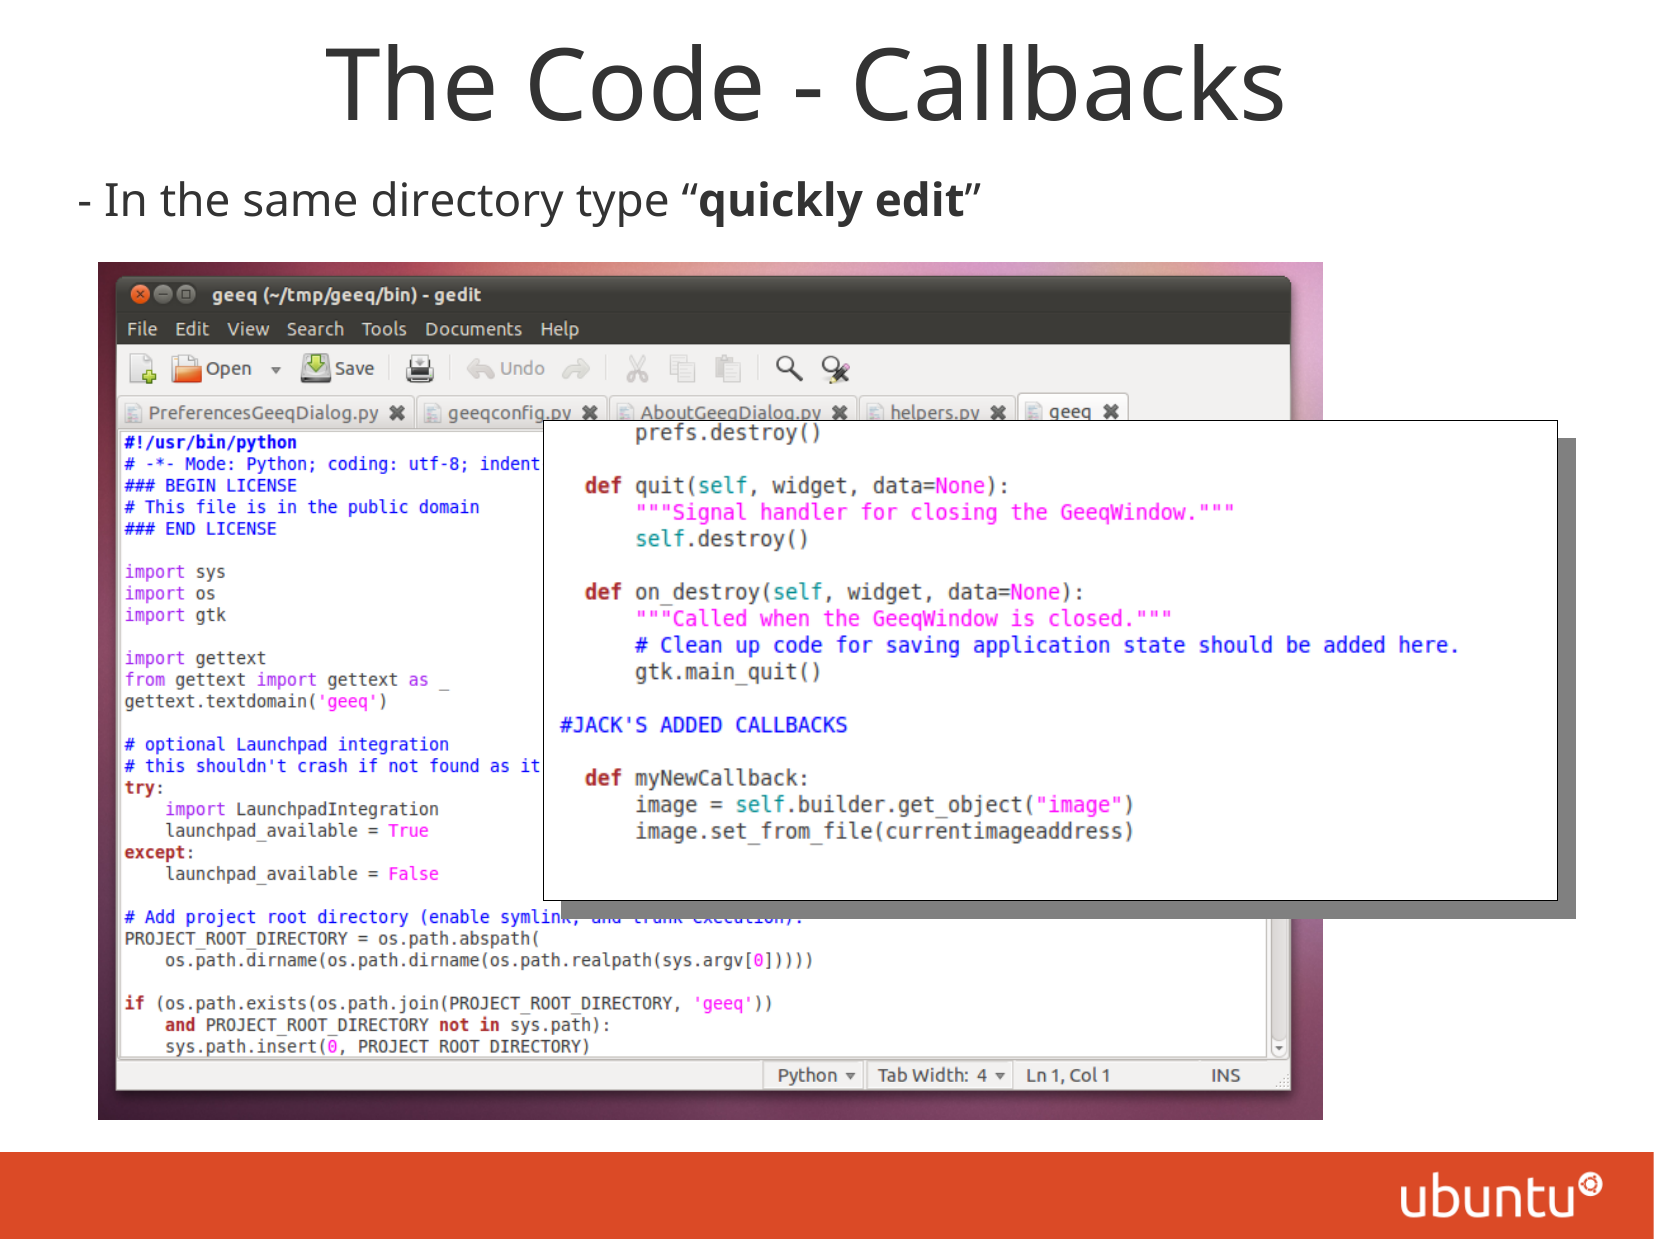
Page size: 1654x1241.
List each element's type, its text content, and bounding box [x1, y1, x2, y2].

picture [0, 1152, 1654, 1239]
title The Code - Callbacks [37, 11, 1577, 166]
list - In the same directory type “quickly edit” [69, 162, 1581, 981]
picture [98, 262, 1558, 1120]
